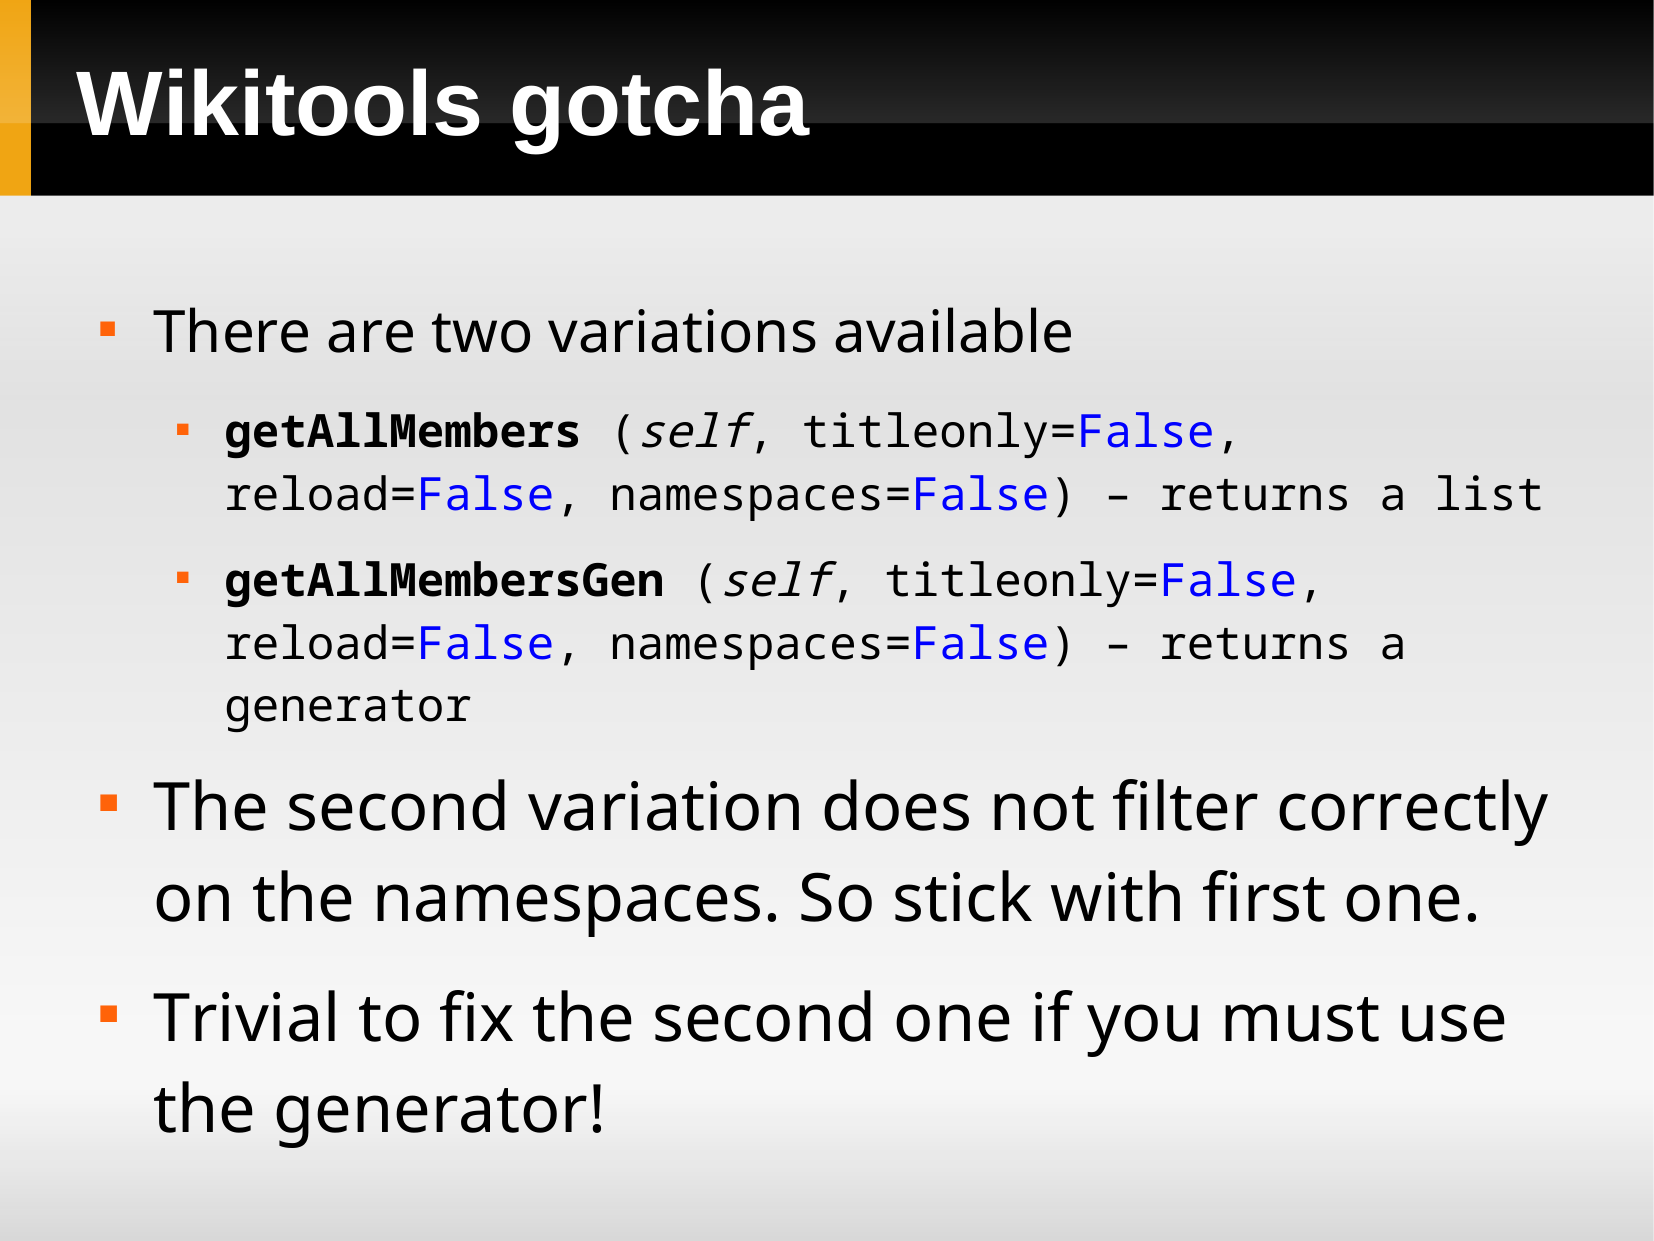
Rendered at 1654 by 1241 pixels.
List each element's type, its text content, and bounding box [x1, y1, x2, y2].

title Wikitools gotcha [76, 7, 1565, 200]
list There are two variations available getAllMembers (self, titleonly=False, reload=False, namespaces=False) – returns a list getAllMembersGen (self, titleonly=False, reload=False, namespaces=False) – returns a generator The second variation does not filter correctly on the namespaces. So stick with first one. Trivial to fix the second one if you must use the generator! [82, 290, 1571, 1094]
picture [0, 0, 1654, 1241]
